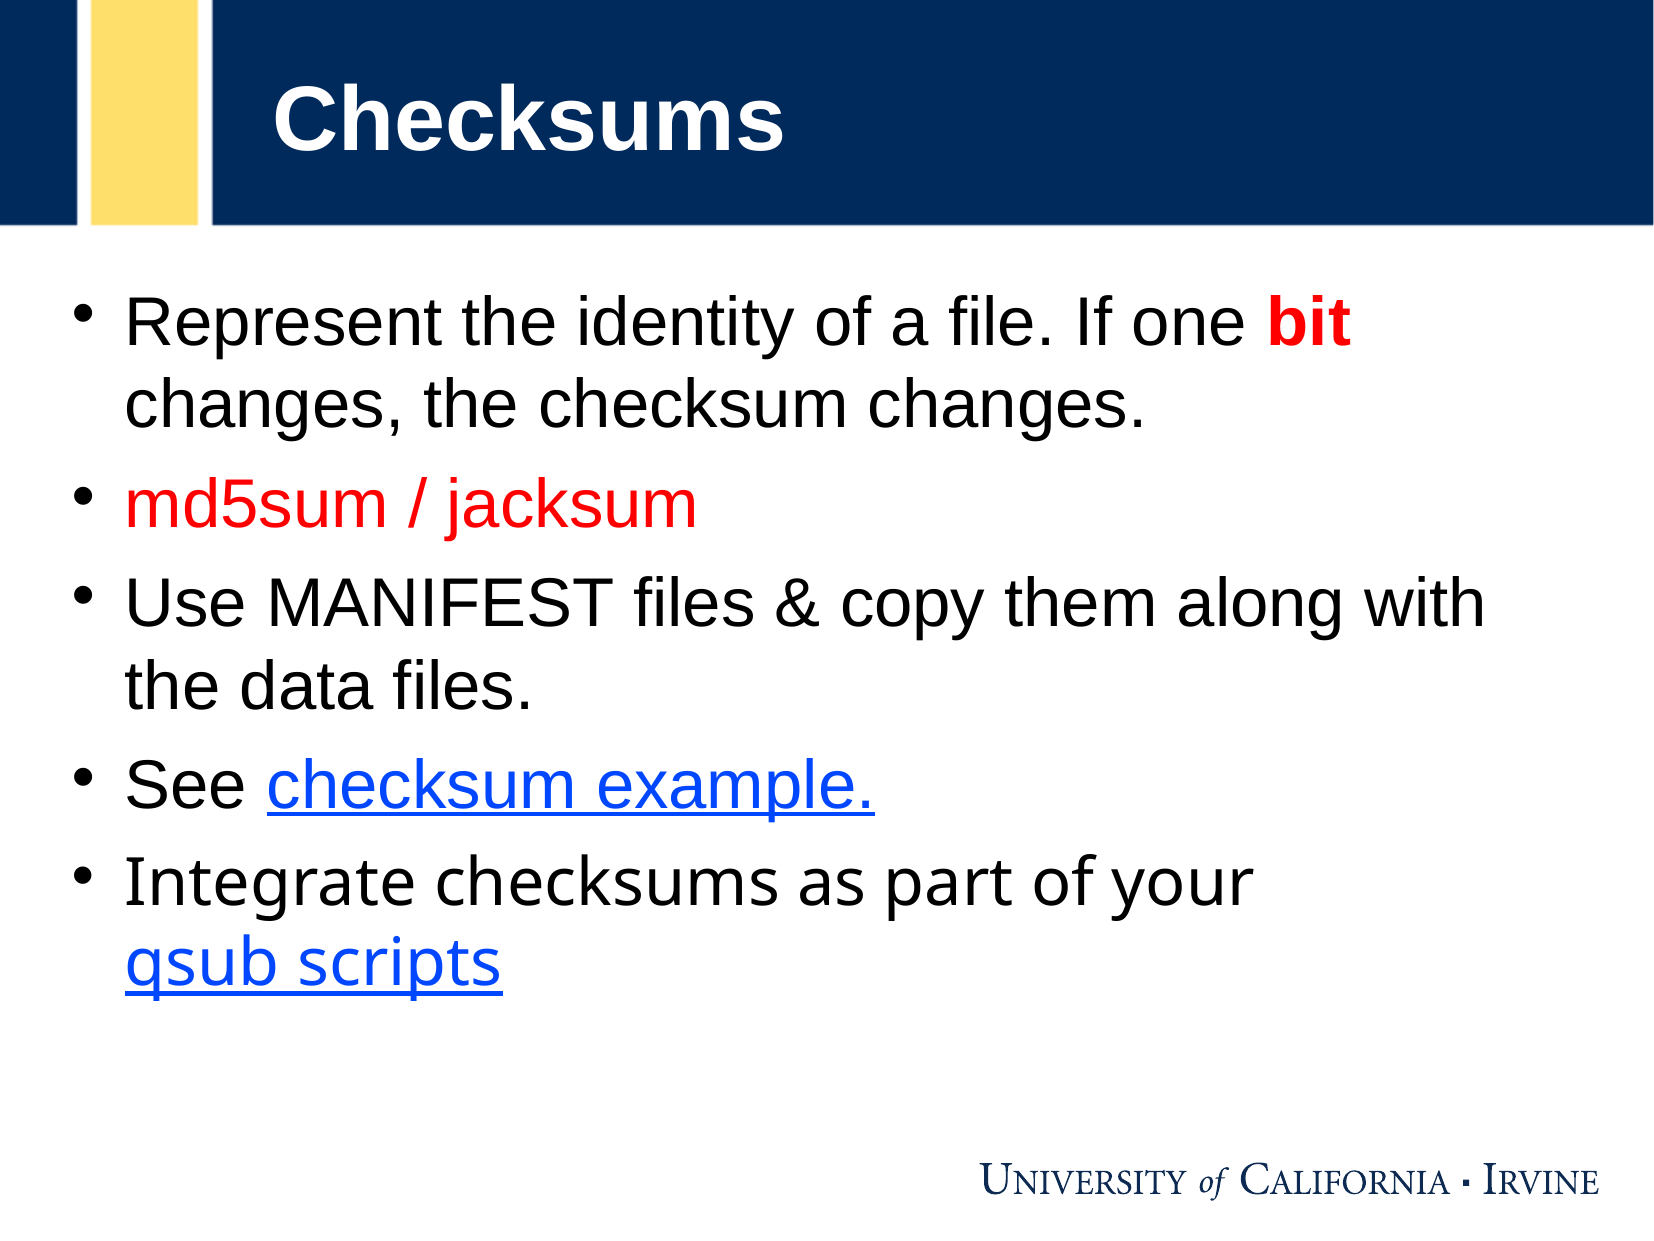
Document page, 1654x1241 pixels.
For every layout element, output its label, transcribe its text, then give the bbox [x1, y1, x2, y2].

subtitle Represent the identity of a file. If one bit changes, the checksum changes. md5sum / jacksum Use MANIFEST files & copy them along with the data files. See checksum example. Integrate checksums as part of your qsub scripts [39, 268, 1615, 1130]
title Checksums [257, 0, 1654, 228]
picture [0, 0, 1654, 1241]
